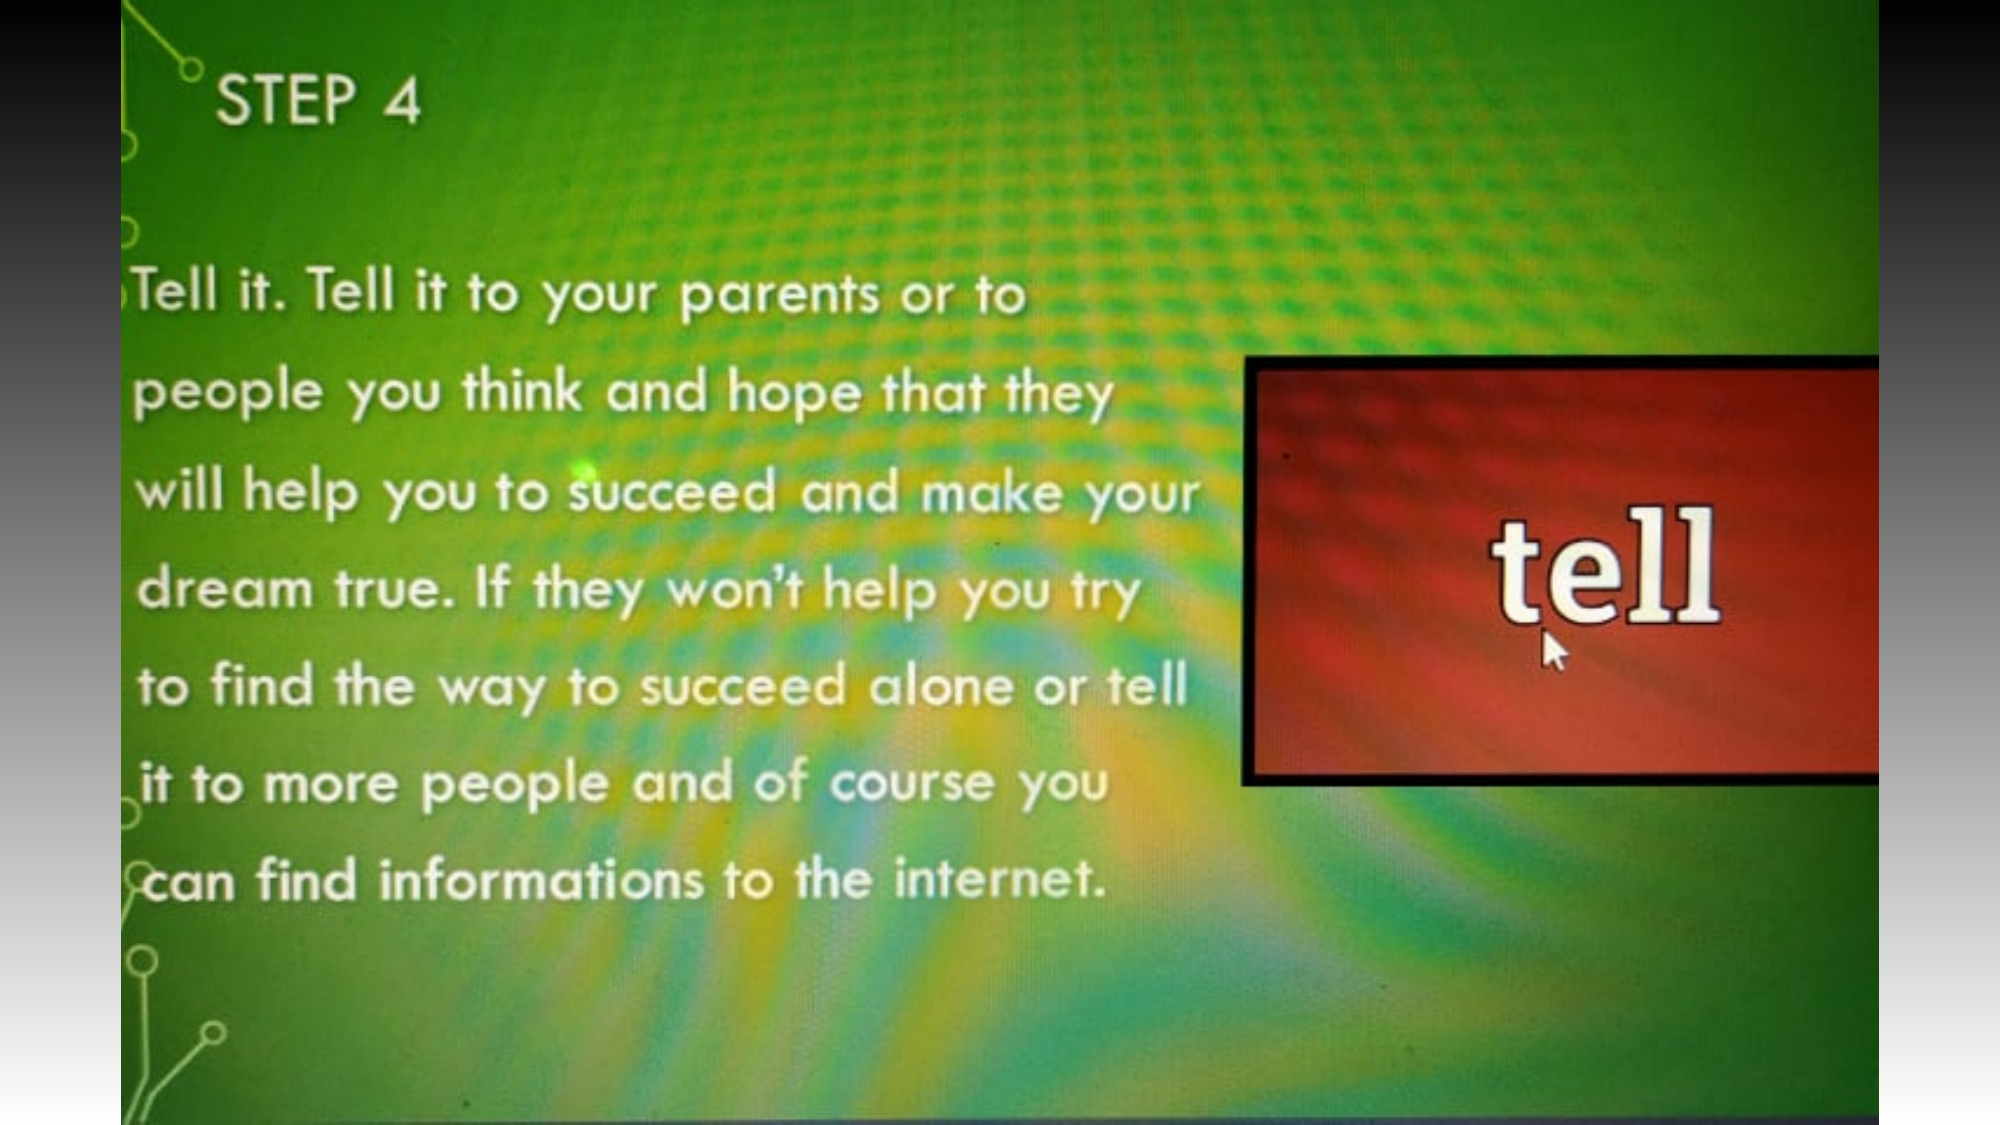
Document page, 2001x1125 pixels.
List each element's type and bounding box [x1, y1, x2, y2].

picture [121, 0, 1879, 1125]
